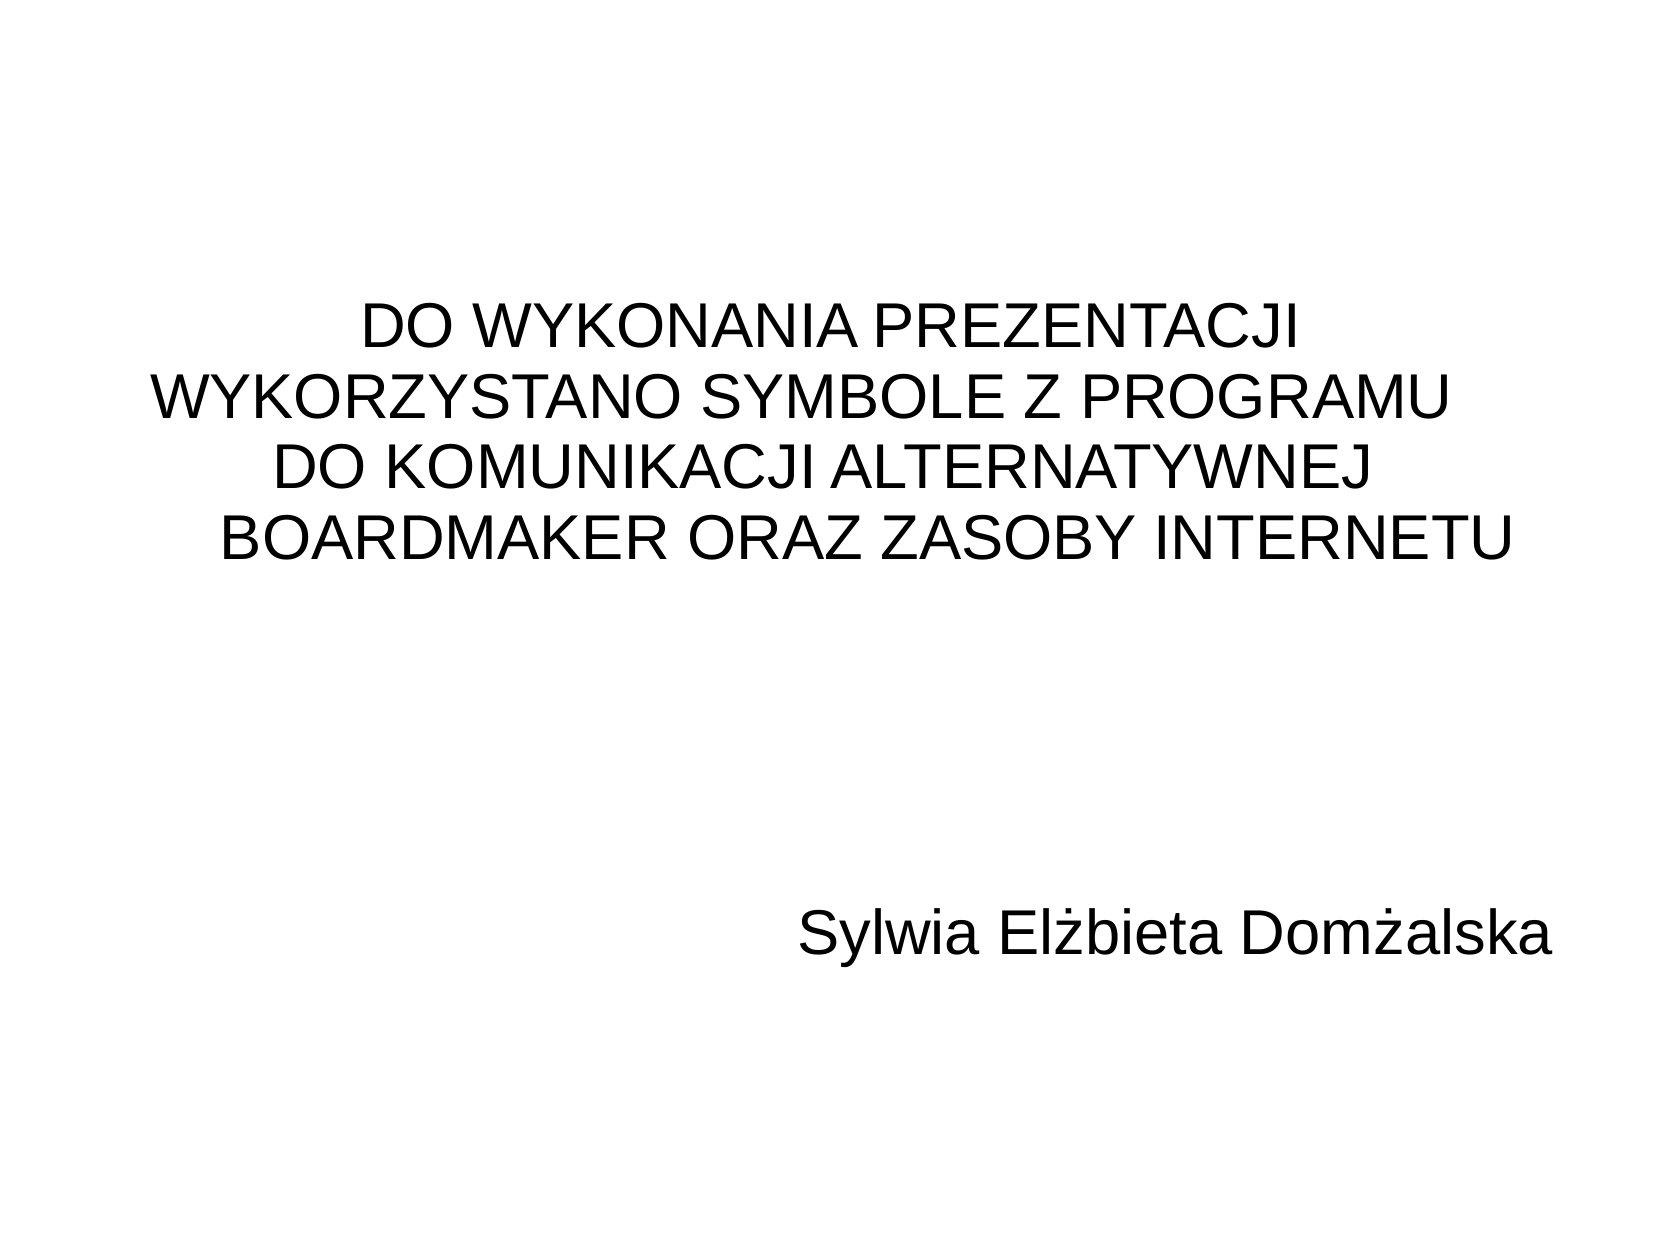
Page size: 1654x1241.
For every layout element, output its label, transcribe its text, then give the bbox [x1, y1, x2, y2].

list DO WYKONANIA PREZENTACJI WYKORZYSTANO SYMBOLE Z PROGRAMU DO KOMUNIKACJI ALTERNATYWNEJ BOARDMAKER ORAZ ZASOBY INTERNETU Sylwia Elżbieta Domżalska [82, 290, 1571, 1010]
